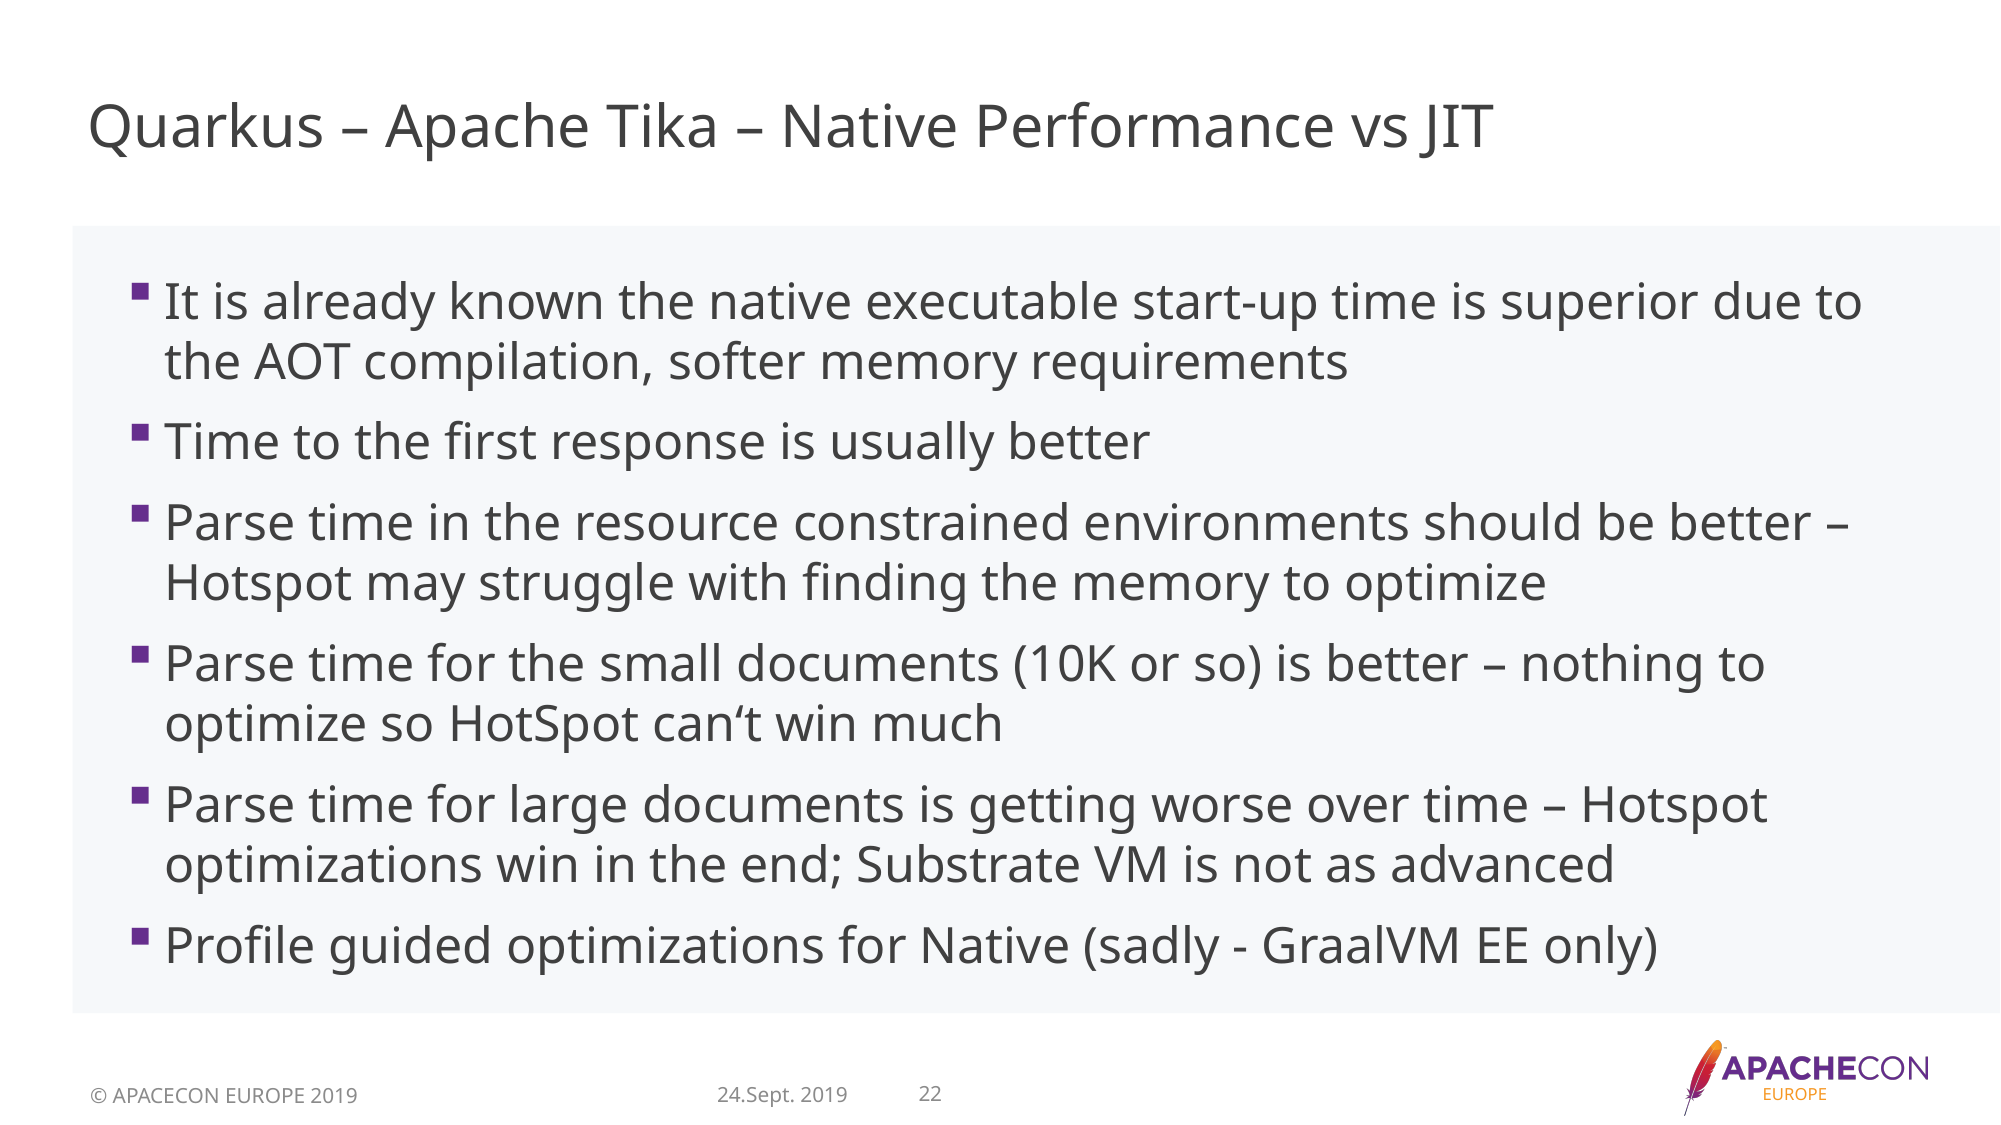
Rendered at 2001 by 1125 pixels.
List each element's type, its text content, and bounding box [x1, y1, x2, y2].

slide_number 24.Sept. 2019 [693, 1065, 871, 1124]
slide_number <number> [878, 1065, 957, 1124]
list It is already known the native executable start-up time is superior due to the AOT compilation, softer memory requirements Time to the first response is usually better Parse time in the resource constrained environments should be better – Hotspot may struggle with finding the memory to optimize Parse time for the small documents (10K or so) is better – nothing to optimize so HotSpot can‘t win much Parse time for large documents is getting worse over time – Hotspot optimizations win in the end; Substrate VM is not as advanced Profile guided optimizations for Native (sadly - GraalVM EE only) [112, 261, 1928, 976]
picture [1684, 1040, 1928, 1116]
title Quarkus – Apache Tika – Native Performance vs JIT [72, 80, 1928, 167]
footer © APACECON EUROPE 2019 [74, 1065, 686, 1125]
